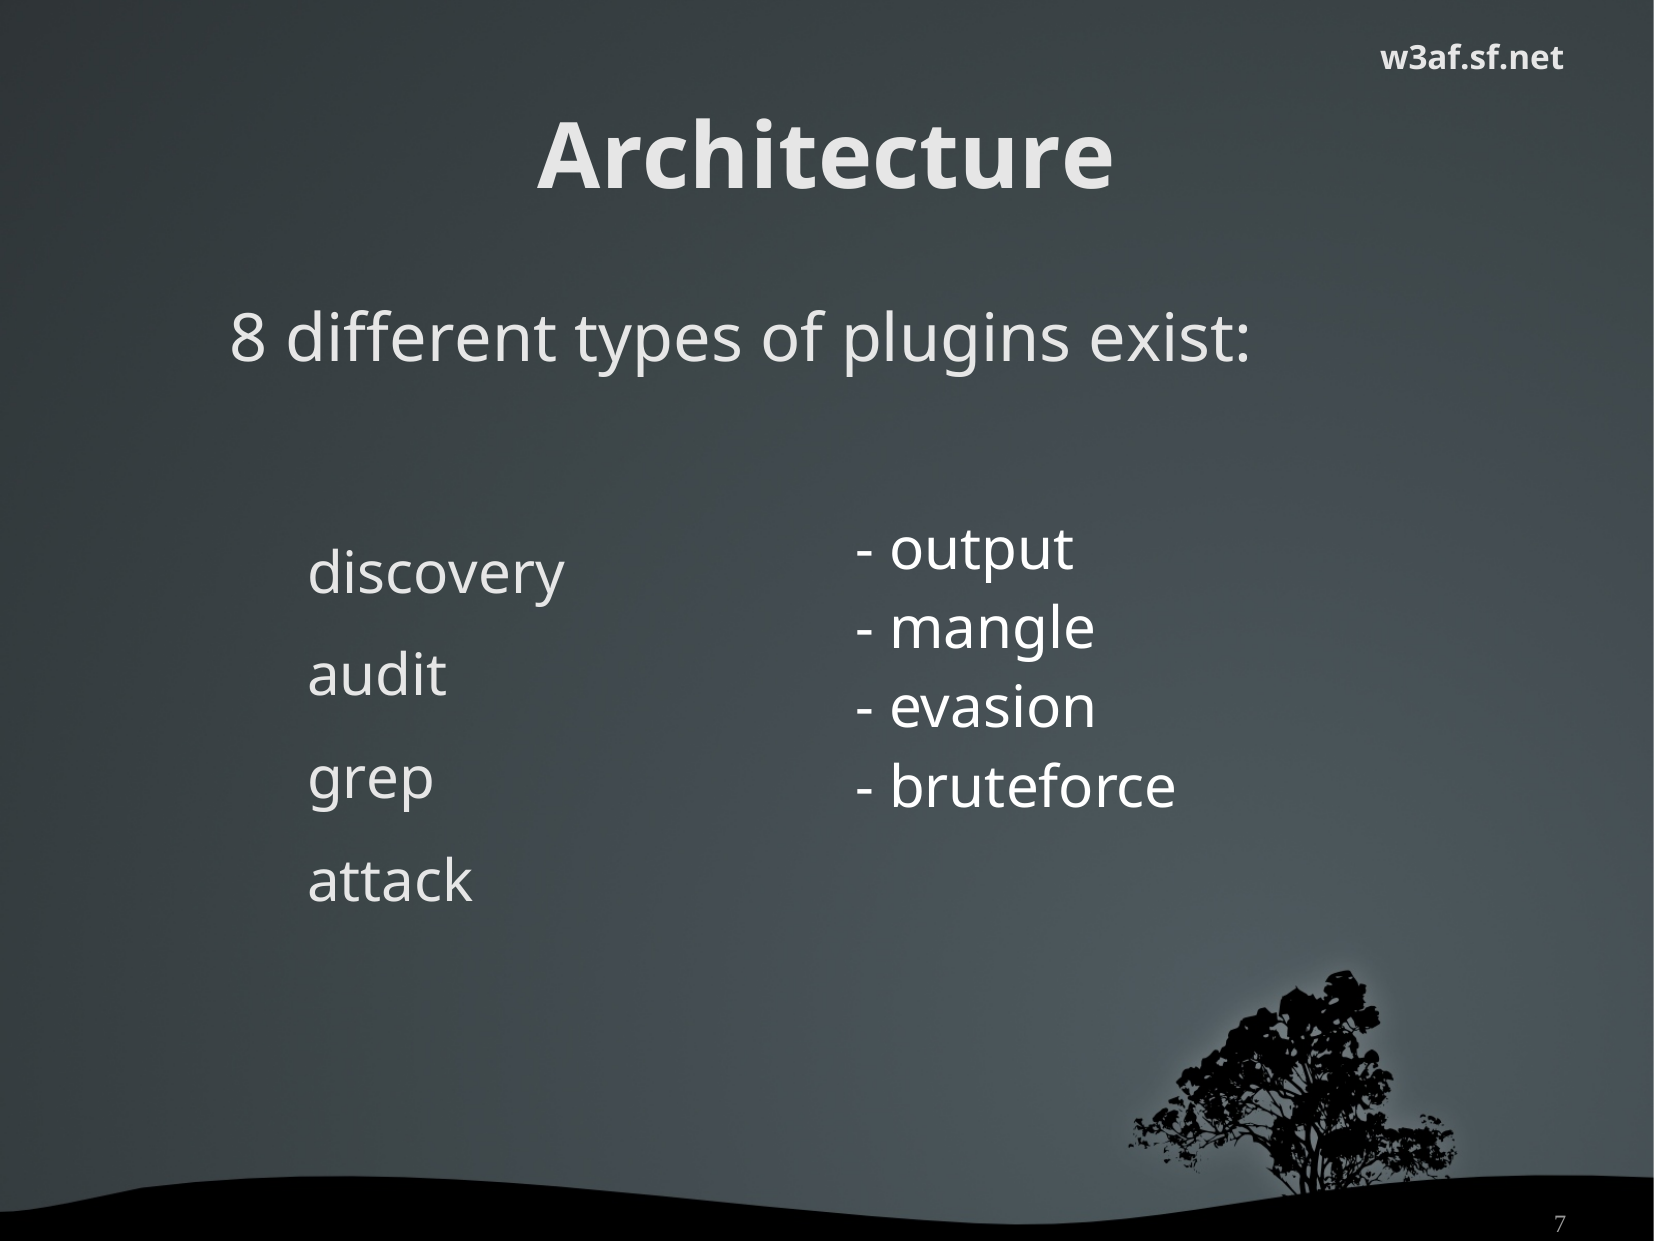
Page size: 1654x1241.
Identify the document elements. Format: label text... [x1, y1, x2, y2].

text_box - output - mangle - evasion - bruteforce [745, 499, 1571, 786]
picture [0, 0, 1654, 1241]
title w3af.sf.net [1290, 0, 1654, 113]
list 8 different types of plugins exist: discovery audit grep attack [212, 290, 1654, 1109]
title Architecture [82, 49, 1571, 257]
